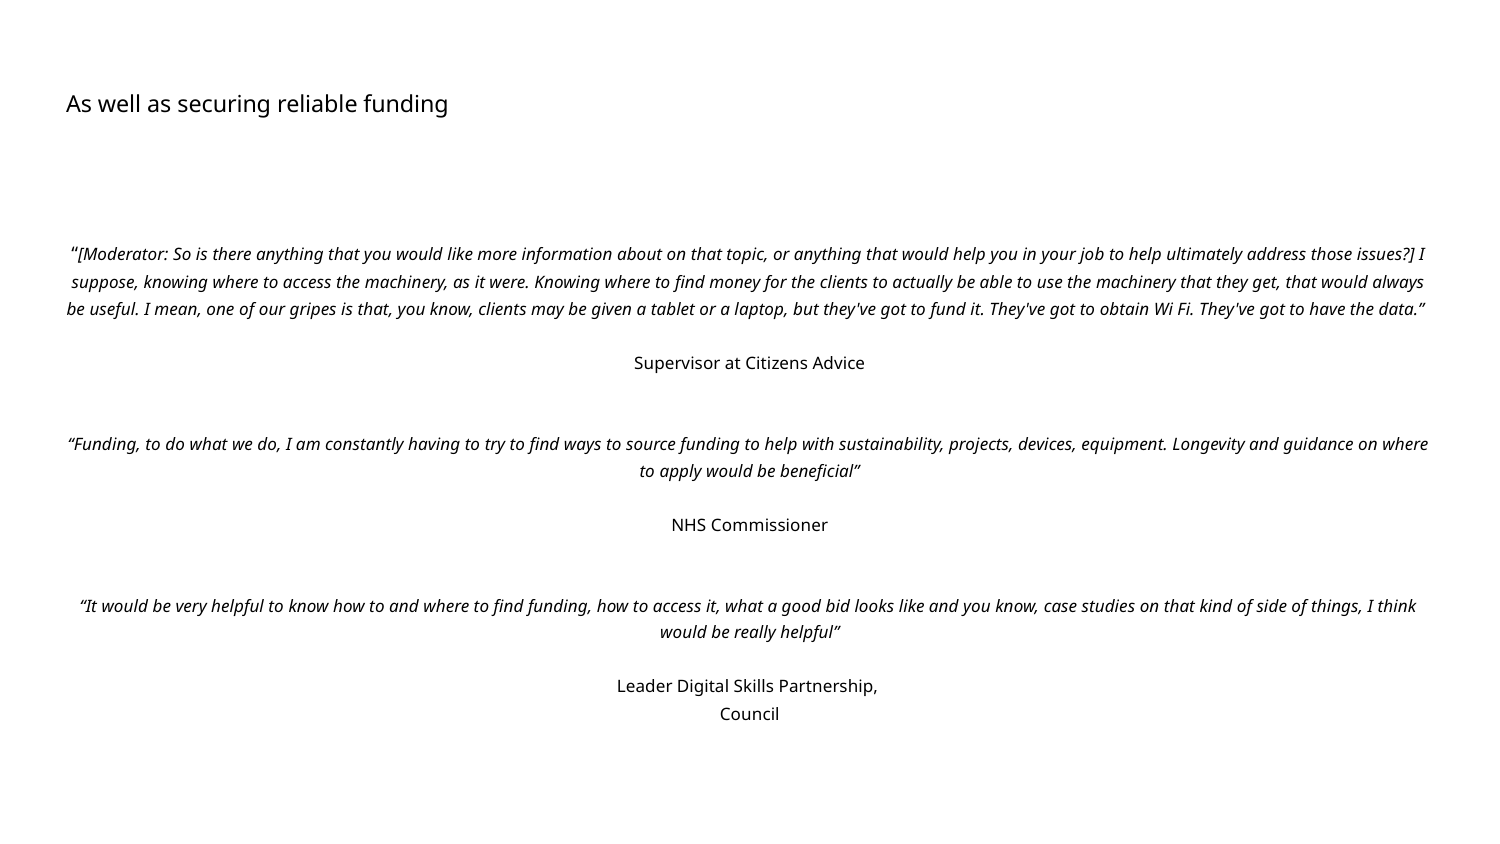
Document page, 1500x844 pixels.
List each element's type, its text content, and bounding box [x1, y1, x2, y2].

title As well as securing reliable funding [51, 72, 1449, 167]
list “[Moderator: So is there anything that you would like more information about on that topic, or anything that would help you in your job to help ultimately address those issues?] I suppose, knowing where to access the machinery, as it were. Knowing where to find money for the clients to actually be able to use the machinery that they get, that would always be useful. I mean, one of our gripes is that, you know, clients may be given a tablet or a laptop, but they've got to fund it. They've got to obtain Wi Fi. They've got to have the data.” Supervisor at Citizens Advice “Funding, to do what we do, I am constantly having to try to find ways to source funding to help with sustainability, projects, devices, equipment. Longevity and guidance on where to apply would be beneficial” NHS Commissioner “It would be very helpful to know how to and where to find funding, how to access it, what a good bid looks like and you know, case studies on that kind of side of things, I think would be really helpful” Leader Digital Skills Partnership, Council [51, 189, 1449, 750]
